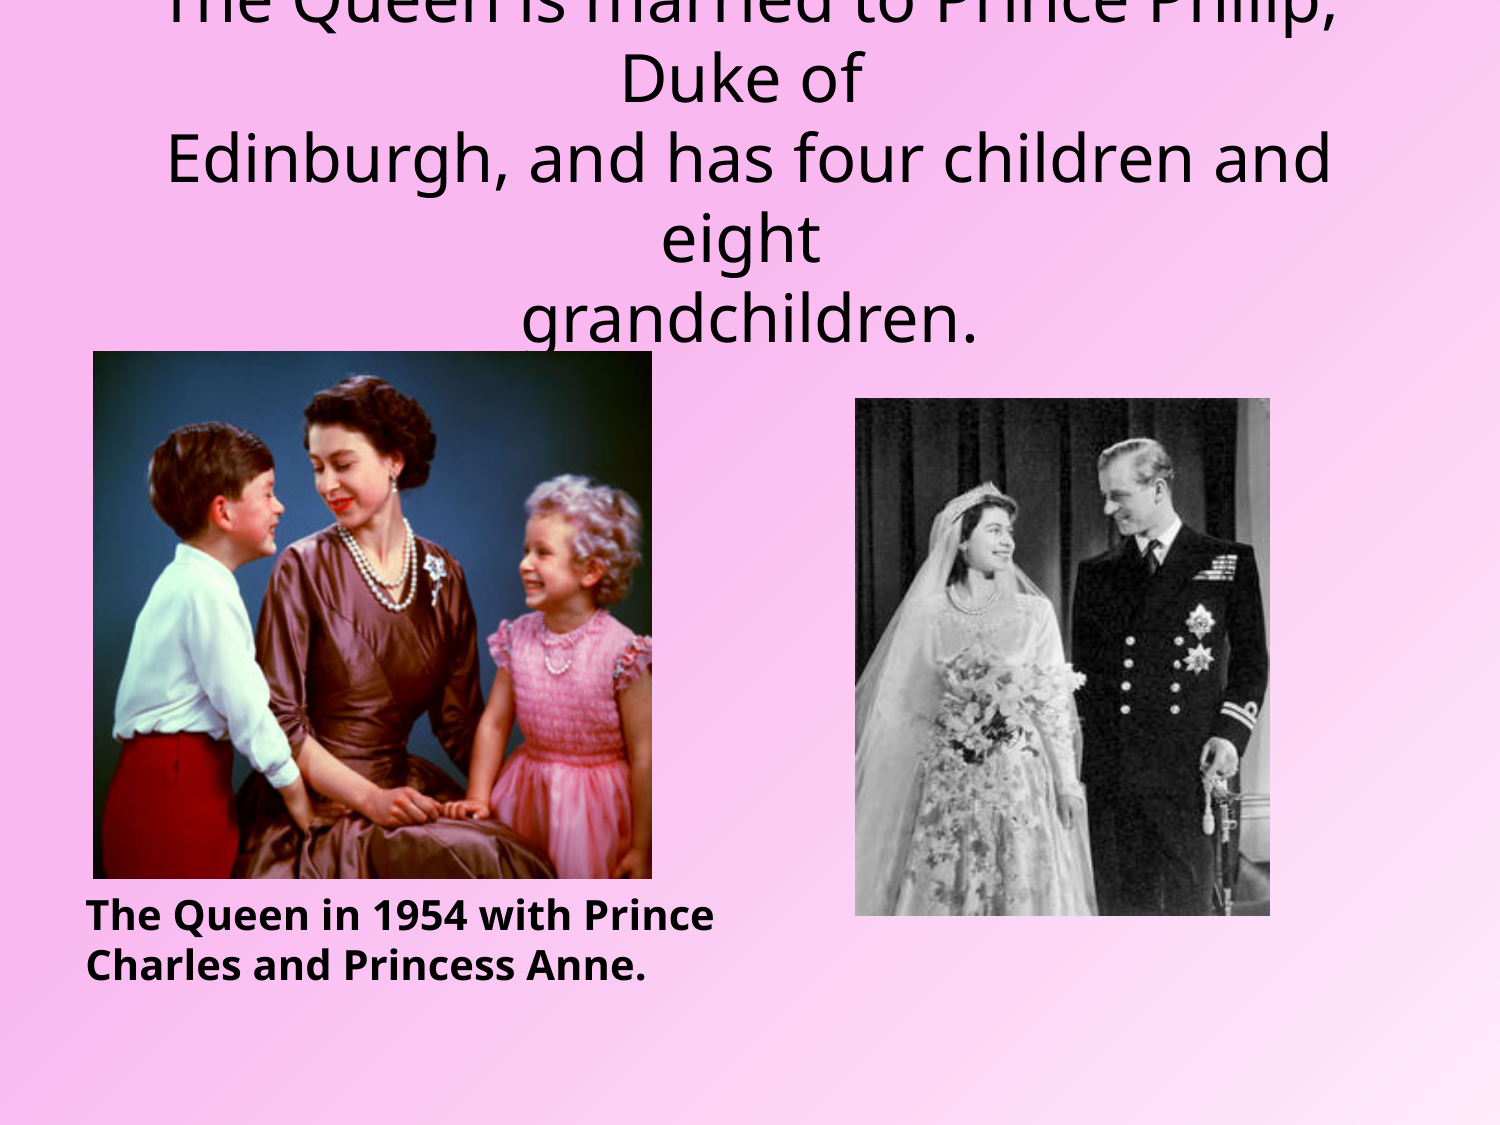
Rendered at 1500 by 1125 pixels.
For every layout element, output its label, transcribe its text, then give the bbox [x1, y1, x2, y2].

list The Queen in 1954 with Prince Charles and Princess Anne. [70, 375, 734, 997]
picture [855, 398, 1270, 916]
title The Queen is married to Prince Philip, Duke of Edinburgh, and has four children and eight grandchildren. [75, 45, 1425, 317]
picture [93, 351, 652, 879]
